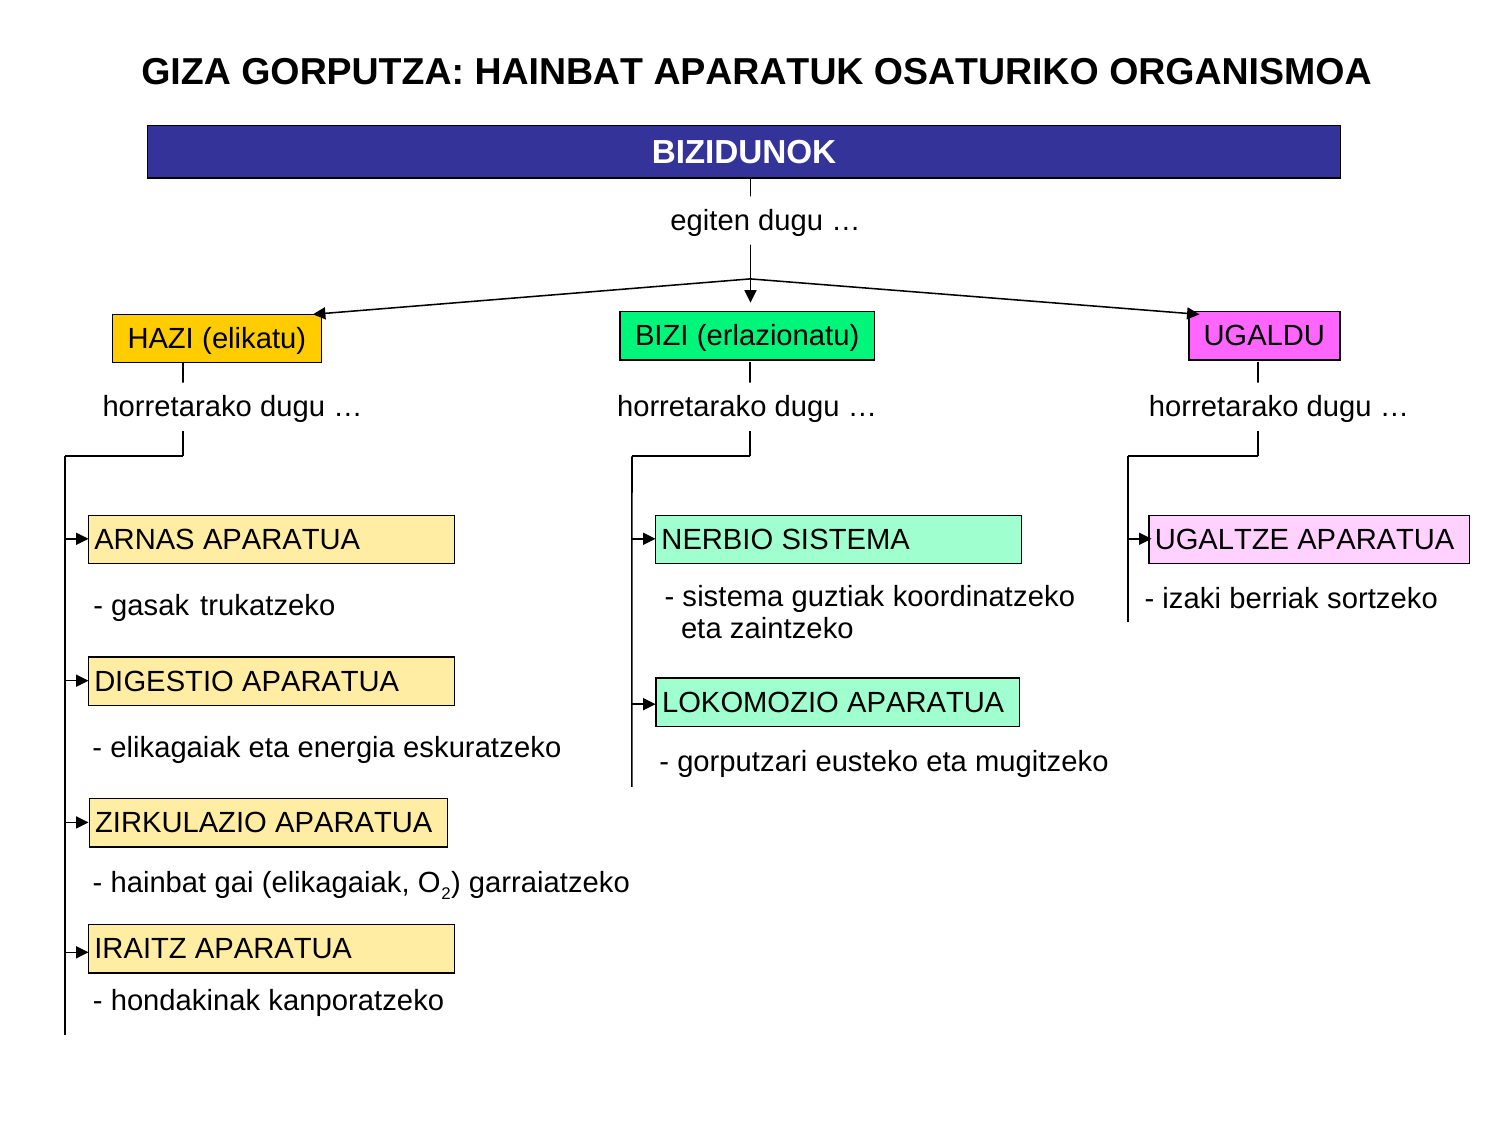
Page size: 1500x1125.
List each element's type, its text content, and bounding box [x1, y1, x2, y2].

text_box UGALDU [1188, 311, 1341, 360]
text_box NERBIO SISTEMA [655, 515, 1022, 564]
text_box HAZI (elikatu) [112, 314, 322, 363]
text_box horretarako dugu … [87, 382, 378, 431]
text_box - hondakinak kanporatzeko [87, 976, 460, 1025]
text_box horretarako dugu … [1134, 382, 1425, 431]
text_box UGALTZE APARATUA [1148, 515, 1470, 564]
text_box egiten dugu … [655, 196, 876, 245]
text_box - gasak trukatzeko [87, 574, 351, 632]
text_box - izaki berriak sortzeko [1138, 574, 1454, 623]
text_box DIGESTIO APARATUA [88, 657, 455, 706]
text_box BIZI (erlazionatu) [620, 311, 875, 360]
text_box - hainbat gai (elikagaiak, O2) garraiatzeko [86, 857, 646, 911]
text_box LOKOMOZIO APARATUA [656, 678, 1020, 727]
text_box GIZA GORPUTZA: HAINBAT APARATUK OSATURIKO ORGANISMOA [126, 42, 1388, 101]
text_box - gorputzari eusteko eta mugitzeko [653, 737, 1125, 786]
text_box BIZIDUNOK [147, 125, 1341, 178]
text_box ARNAS APARATUA [88, 515, 455, 564]
text_box horretarako dugu … [602, 382, 893, 431]
text_box IRAITZ APARATUA [88, 924, 455, 973]
text_box - elikagaiak eta energia eskuratzeko [86, 723, 577, 772]
text_box ZIRKULAZIO APARATUA [89, 798, 448, 847]
text_box - sistema guztiak koordinatzeko eta zaintzeko [658, 572, 1091, 654]
